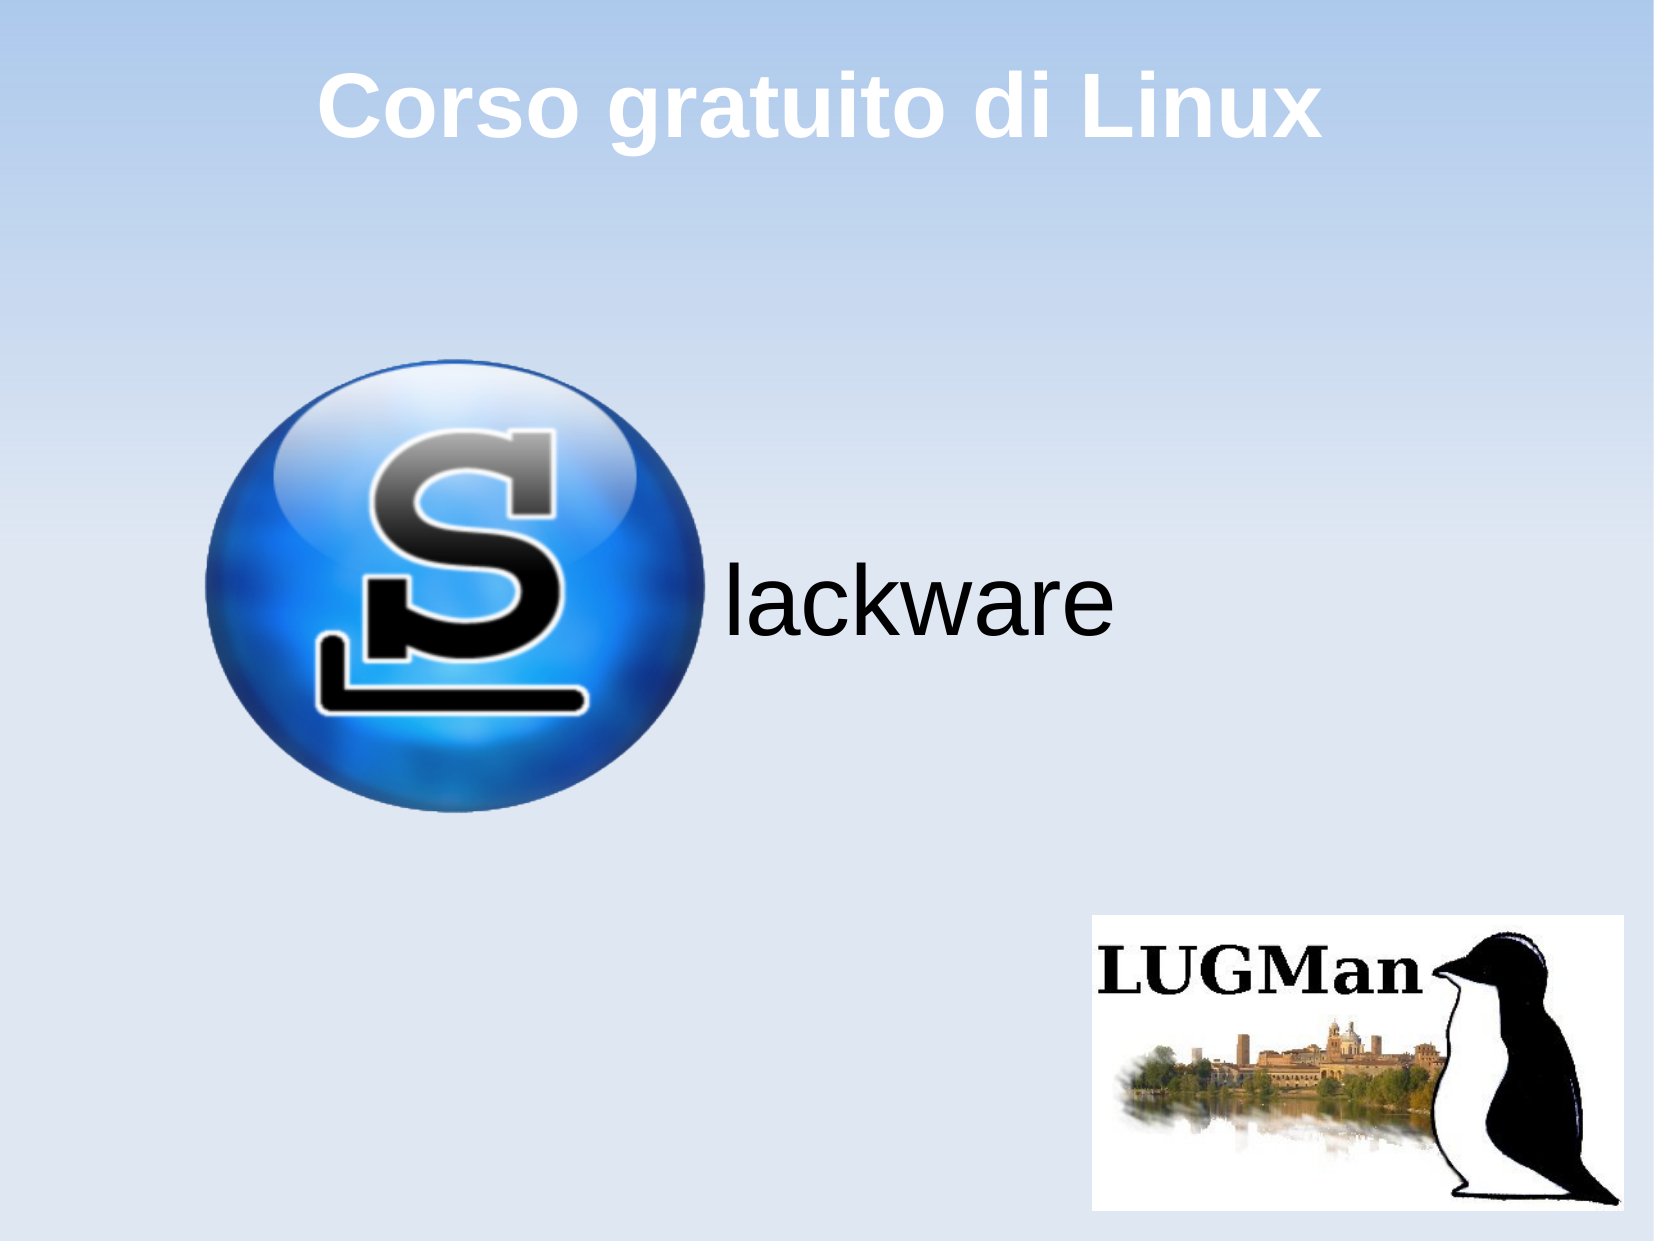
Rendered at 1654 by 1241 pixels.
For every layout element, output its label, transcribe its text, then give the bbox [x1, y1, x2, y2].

picture [0, 0, 1654, 1241]
list [82, 290, 1571, 1109]
text_box lackware [708, 531, 1359, 659]
title Corso gratuito di Linux [76, 0, 1565, 208]
